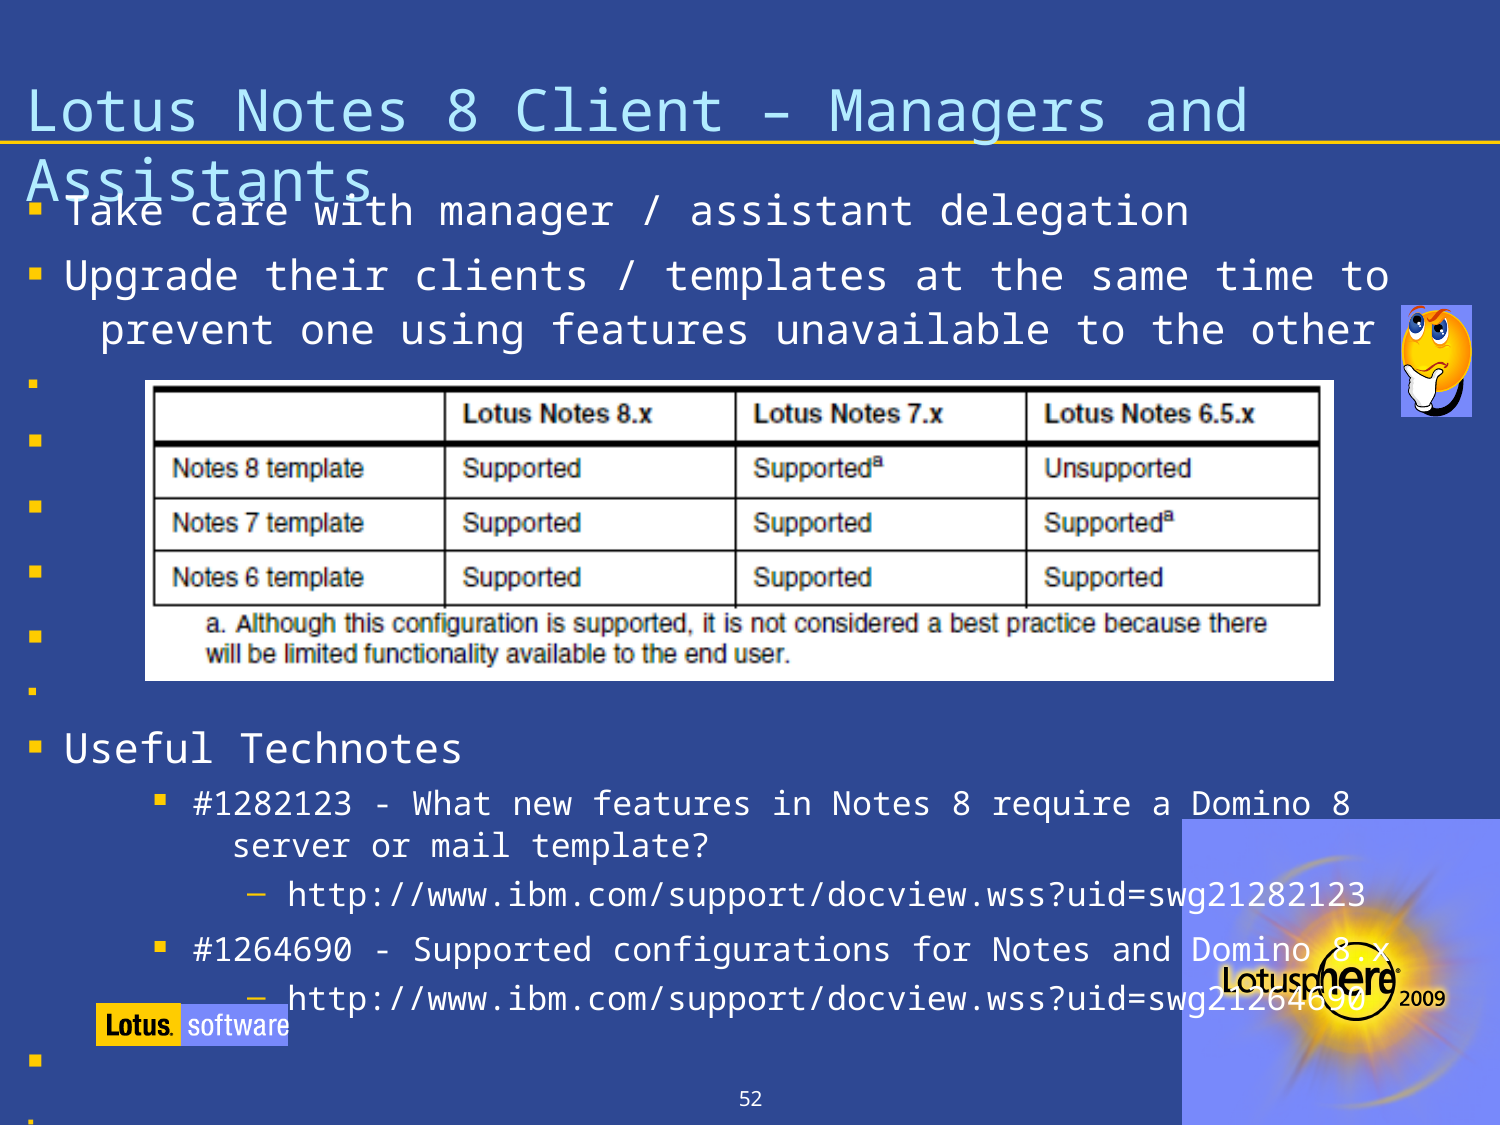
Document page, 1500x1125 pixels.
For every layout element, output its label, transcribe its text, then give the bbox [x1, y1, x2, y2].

picture [145, 380, 1334, 681]
title Lotus Notes 8 Client – Managers and Assistants [25, 74, 1476, 165]
picture [1181, 818, 1500, 1125]
picture [1401, 305, 1472, 417]
list Take care with manager / assistant delegation Upgrade their clients / templates at the same time to prevent one using features unavailable to the other Useful Technotes #1282123 - What new features in Notes 8 require a Domino 8 server or mail template? http://www.ibm.com/support/docview.wss?uid=swg21282123 #1264690 - Supported configurations for Notes and Domino 8.x http://www.ibm.com/support/docview.wss?uid=swg21264690 [24, 174, 1476, 1103]
